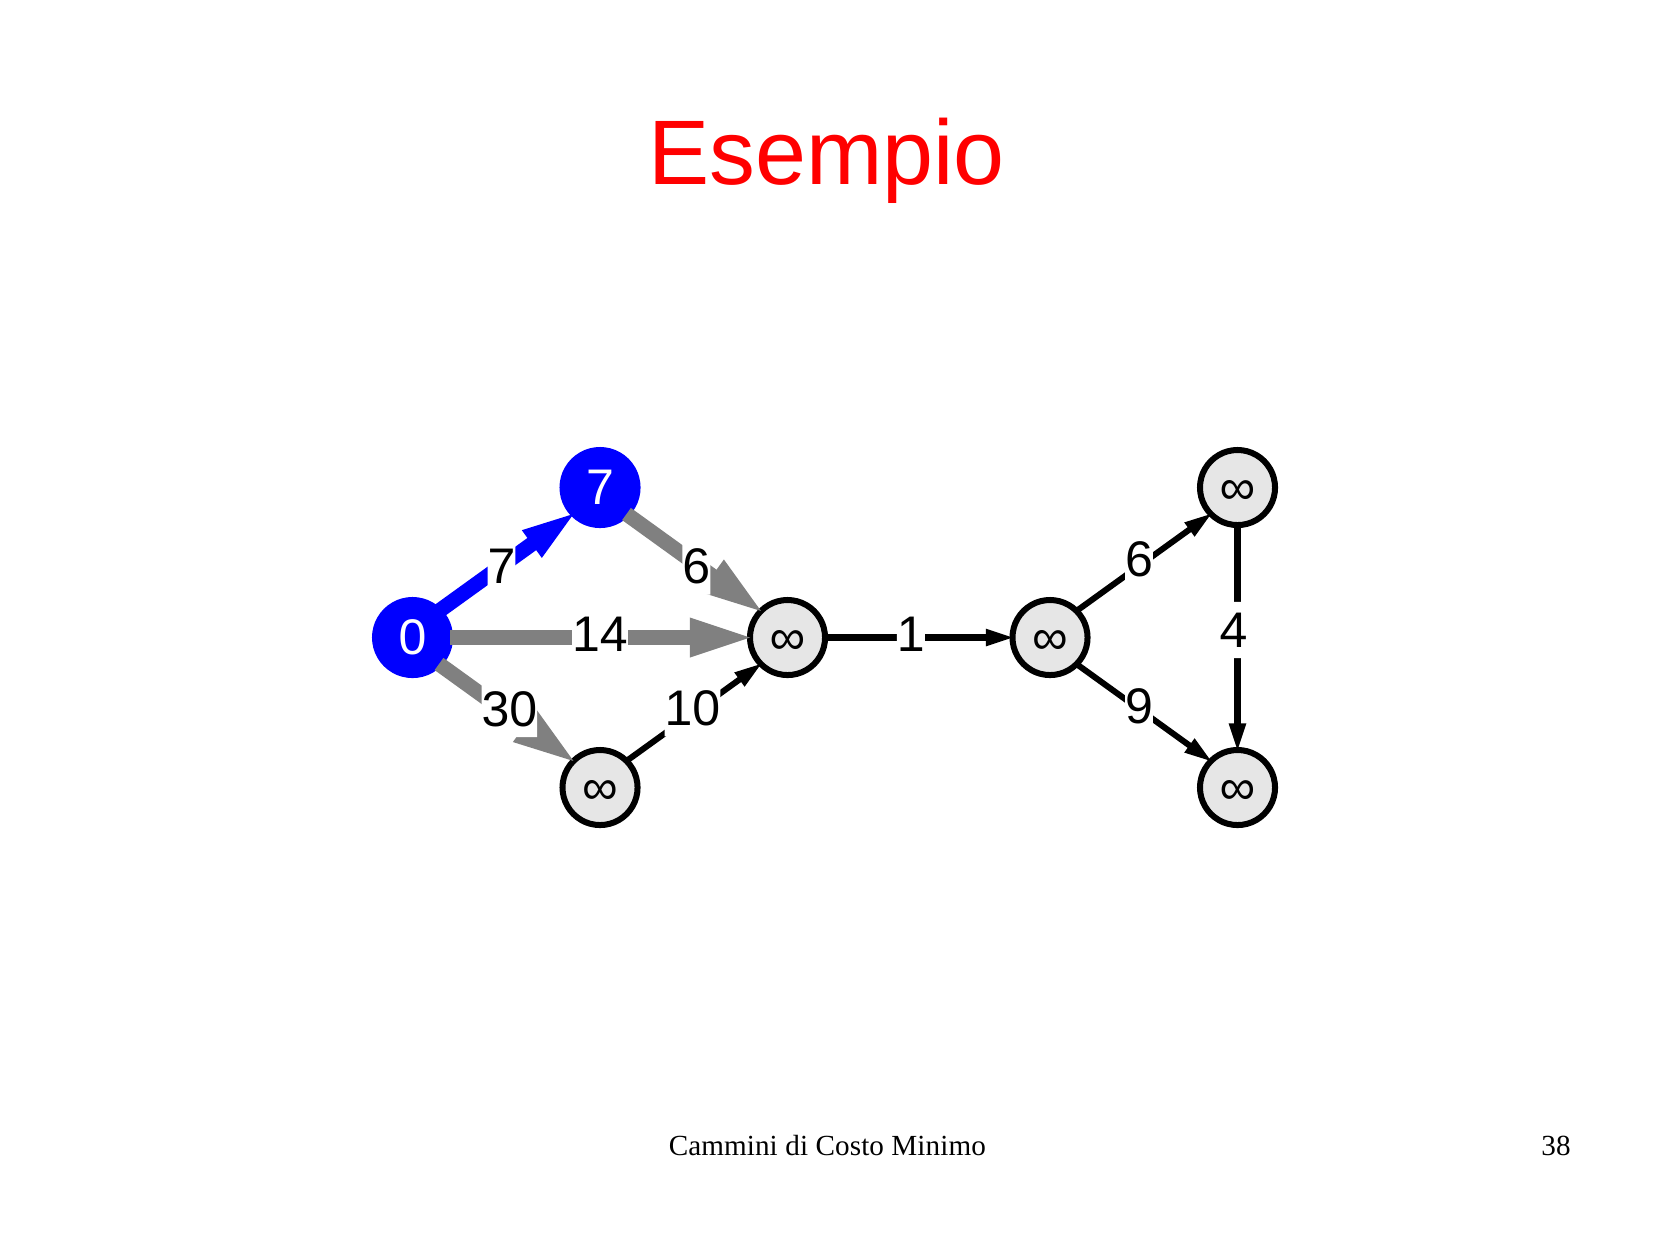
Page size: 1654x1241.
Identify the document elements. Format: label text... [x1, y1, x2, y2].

text_box 9 [1125, 678, 1153, 736]
text_box ∞ [1200, 450, 1276, 525]
title Esempio [82, 49, 1571, 257]
text_box ∞ [1012, 600, 1088, 676]
text_box 7 [487, 538, 516, 595]
text_box 6 [682, 538, 711, 595]
text_box 7 [562, 450, 638, 526]
text_box ∞ [562, 750, 638, 826]
text_box ∞ [750, 600, 825, 676]
text_box 0 [375, 600, 450, 676]
text_box 30 [481, 680, 538, 738]
text_box 1 [896, 605, 925, 663]
text_box 10 [664, 680, 721, 737]
text_box 14 [572, 605, 628, 663]
text_box ∞ [1200, 750, 1276, 826]
text_box 6 [1125, 530, 1153, 588]
text_box 4 [1219, 601, 1248, 659]
